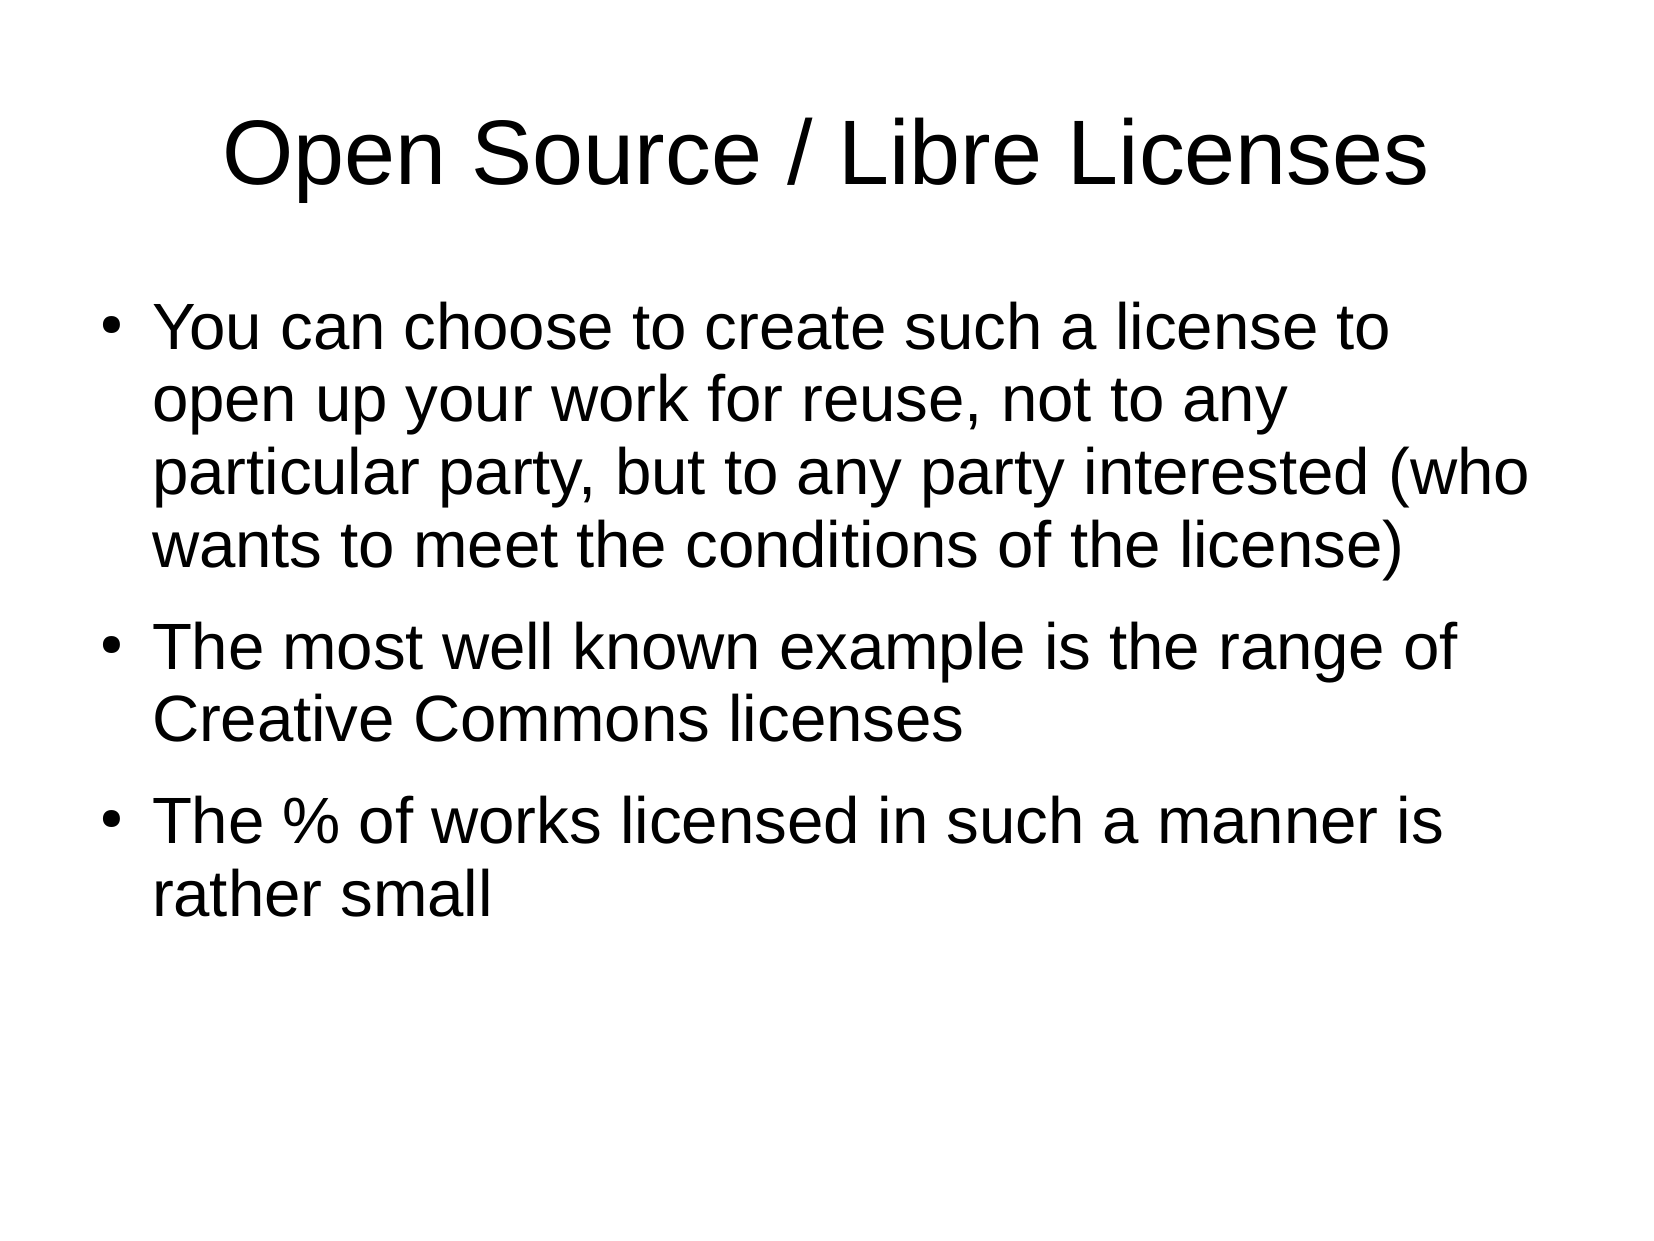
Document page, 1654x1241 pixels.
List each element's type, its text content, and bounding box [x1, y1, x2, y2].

list You can choose to create such a license to open up your work for reuse, not to any particular party, but to any party interested (who wants to meet the conditions of the license) The most well known example is the range of Creative Commons licenses The % of works licensed in such a manner is rather small [82, 290, 1538, 1010]
title Open Source / Libre Licenses [82, 49, 1571, 257]
